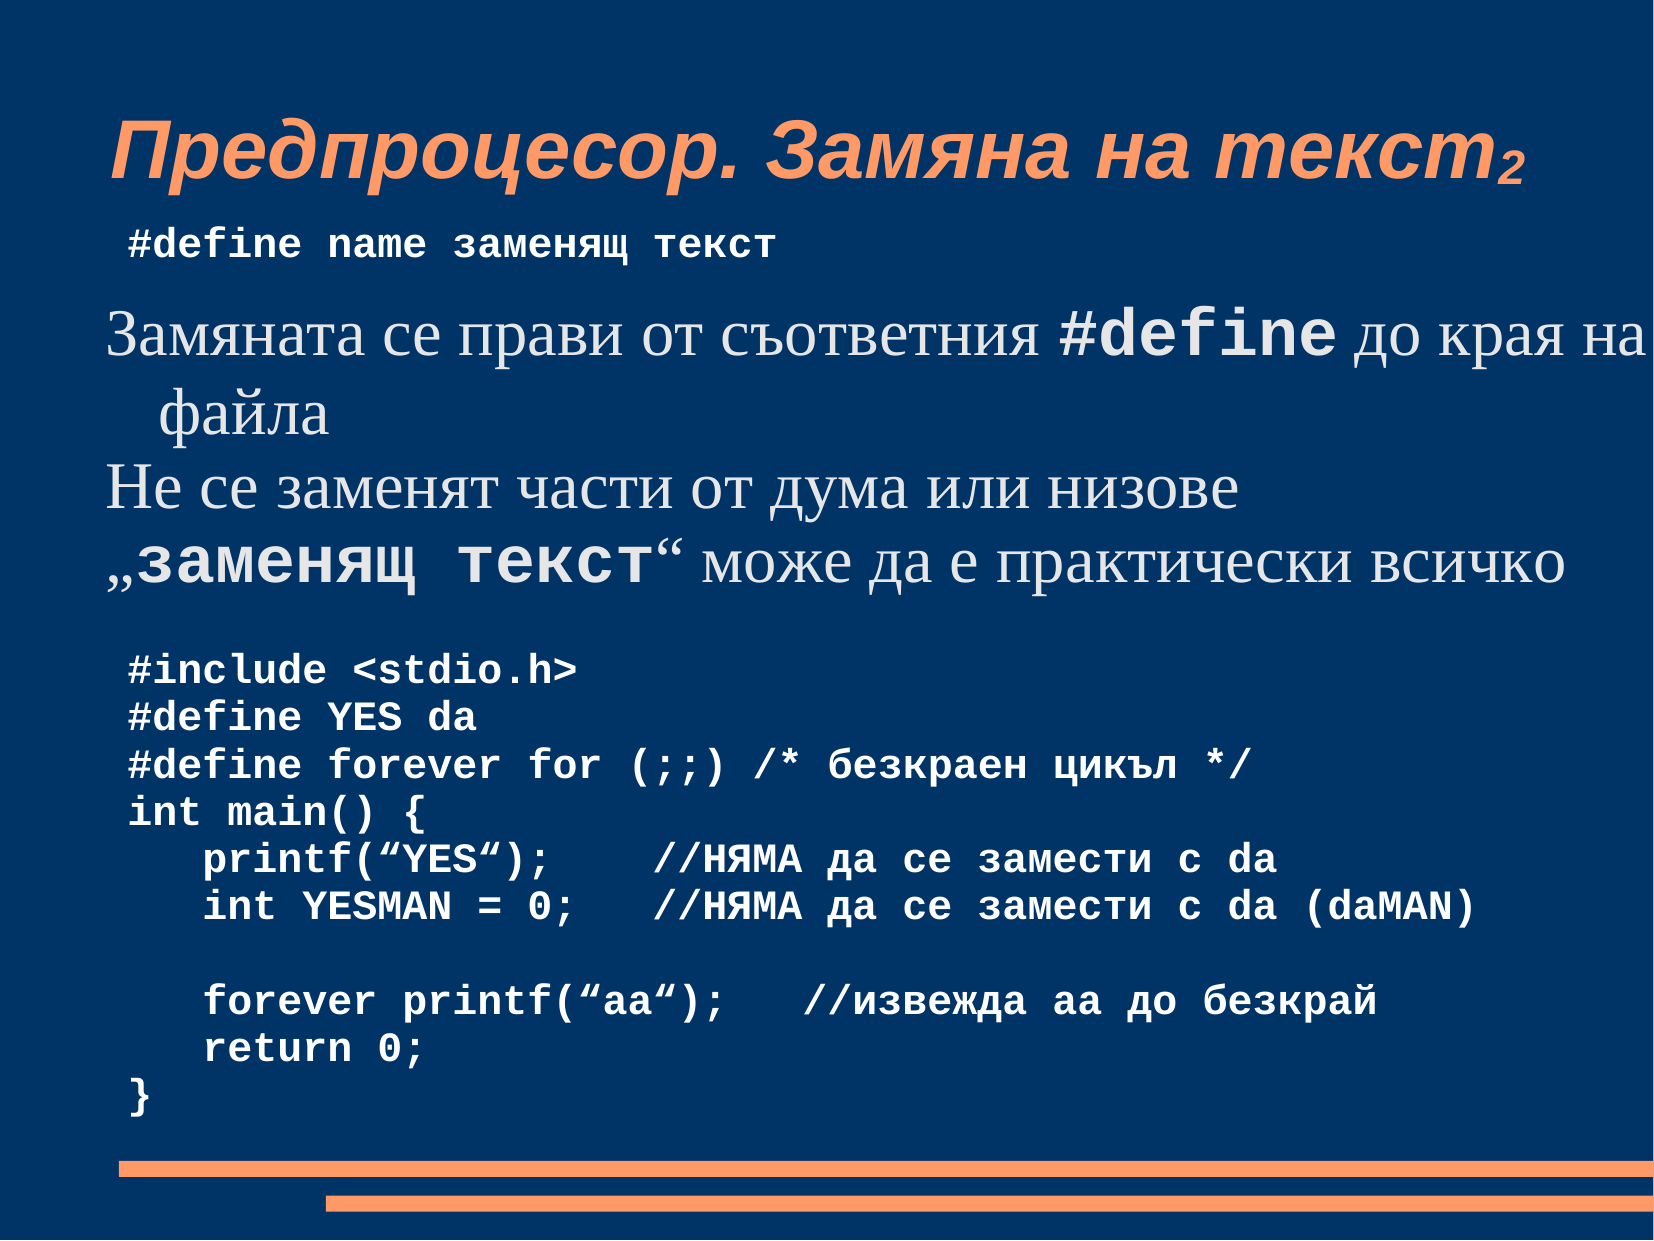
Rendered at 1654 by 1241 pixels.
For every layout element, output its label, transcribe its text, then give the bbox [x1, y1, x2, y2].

title Предпроцесор. Замяна на текст2 [102, 46, 1534, 254]
text_box #include <stdio.h> #define YES da #define forever for (;;) /* безкраен цикъл */ int main() { printf(“YES“); //НЯМА да се замести с da int YESMAN = 0; //НЯМА да се замести с da (daMAN) forever printf(“aa“); //извежда aa до безкрай return 0; } [112, 641, 1511, 1135]
text_box #define name заменящ текст [112, 214, 1511, 326]
list Замяната се прави от съответния #define до края на файла Не се заменят части от дума или низове „заменящ текст“ може да е практически всичко [87, 295, 1654, 1076]
